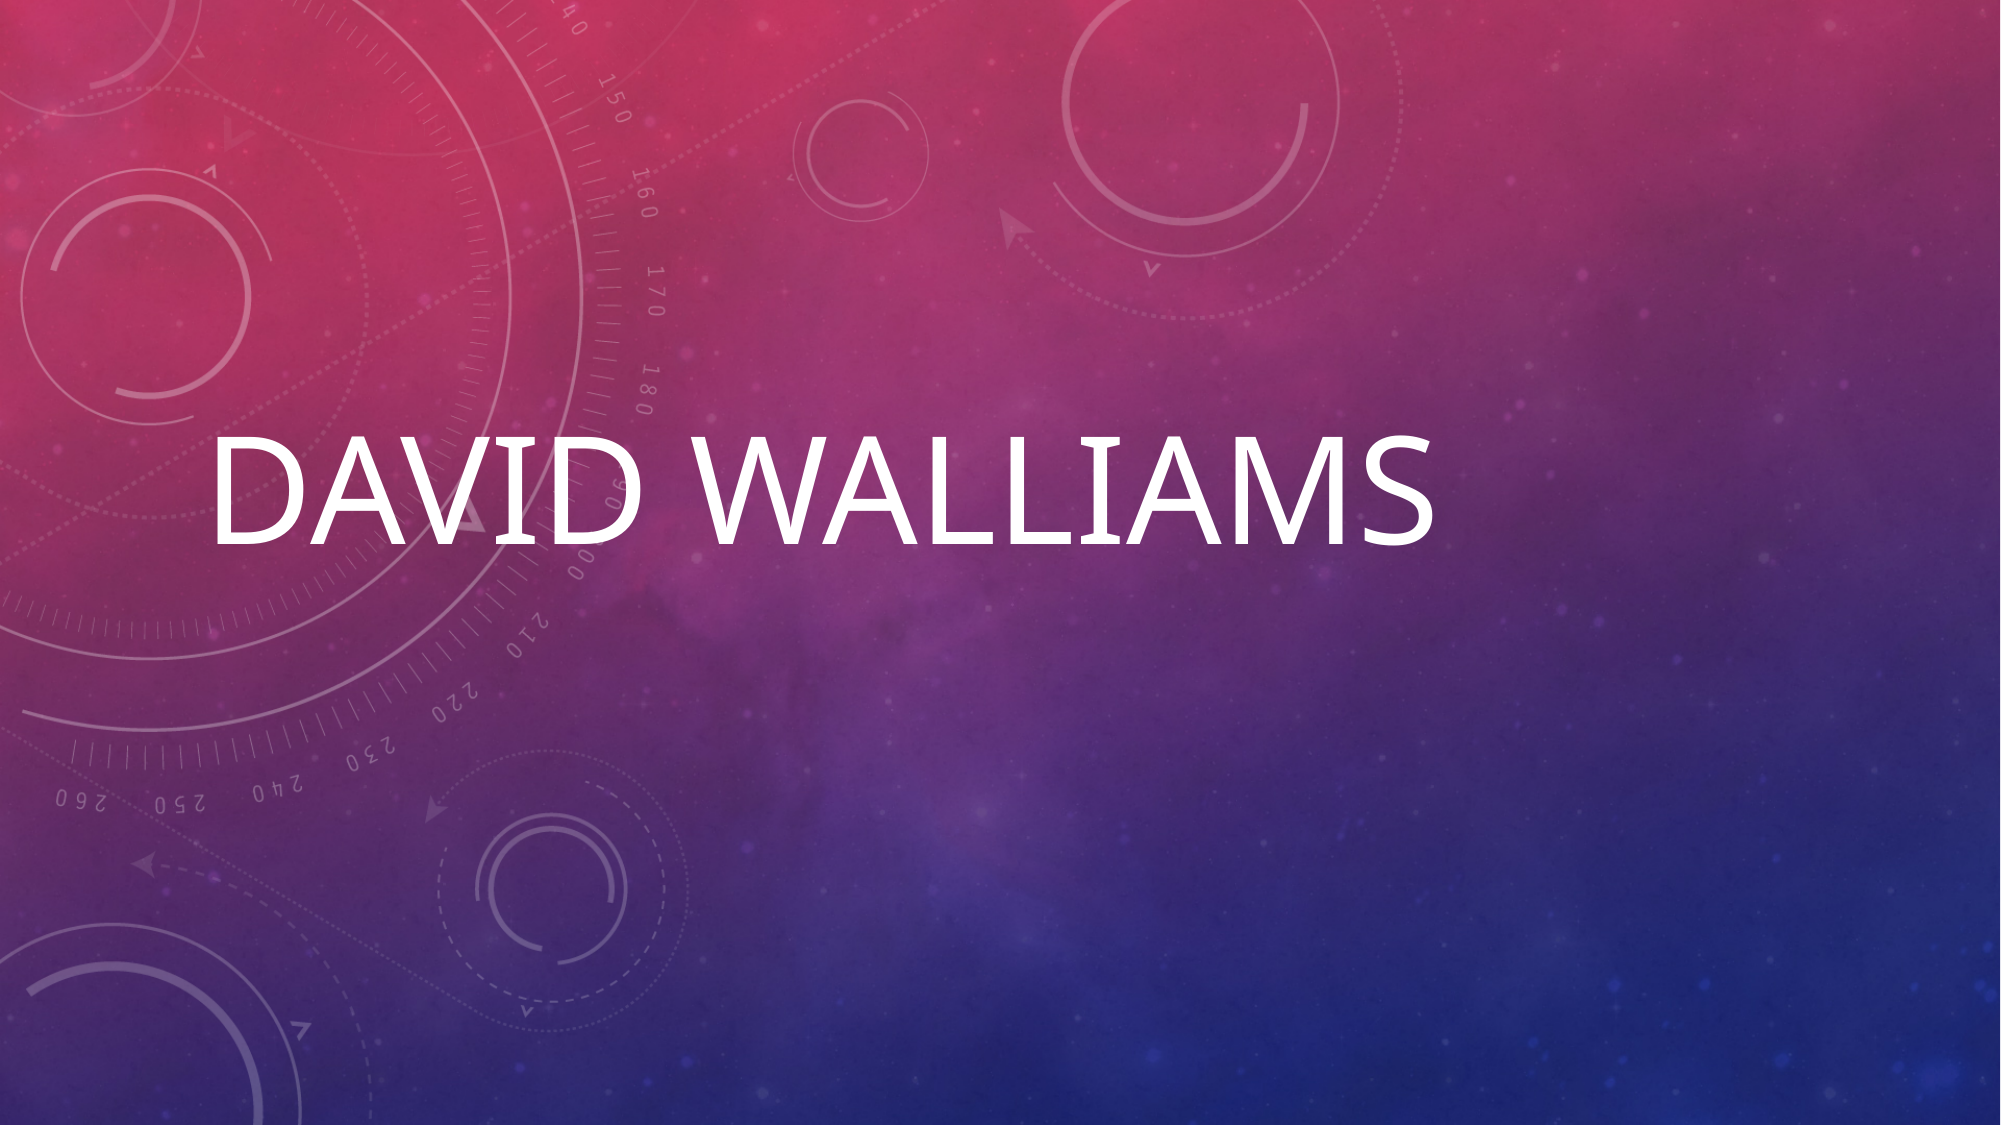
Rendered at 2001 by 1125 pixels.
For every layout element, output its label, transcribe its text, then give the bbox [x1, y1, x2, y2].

title David walliams [188, 190, 1519, 582]
